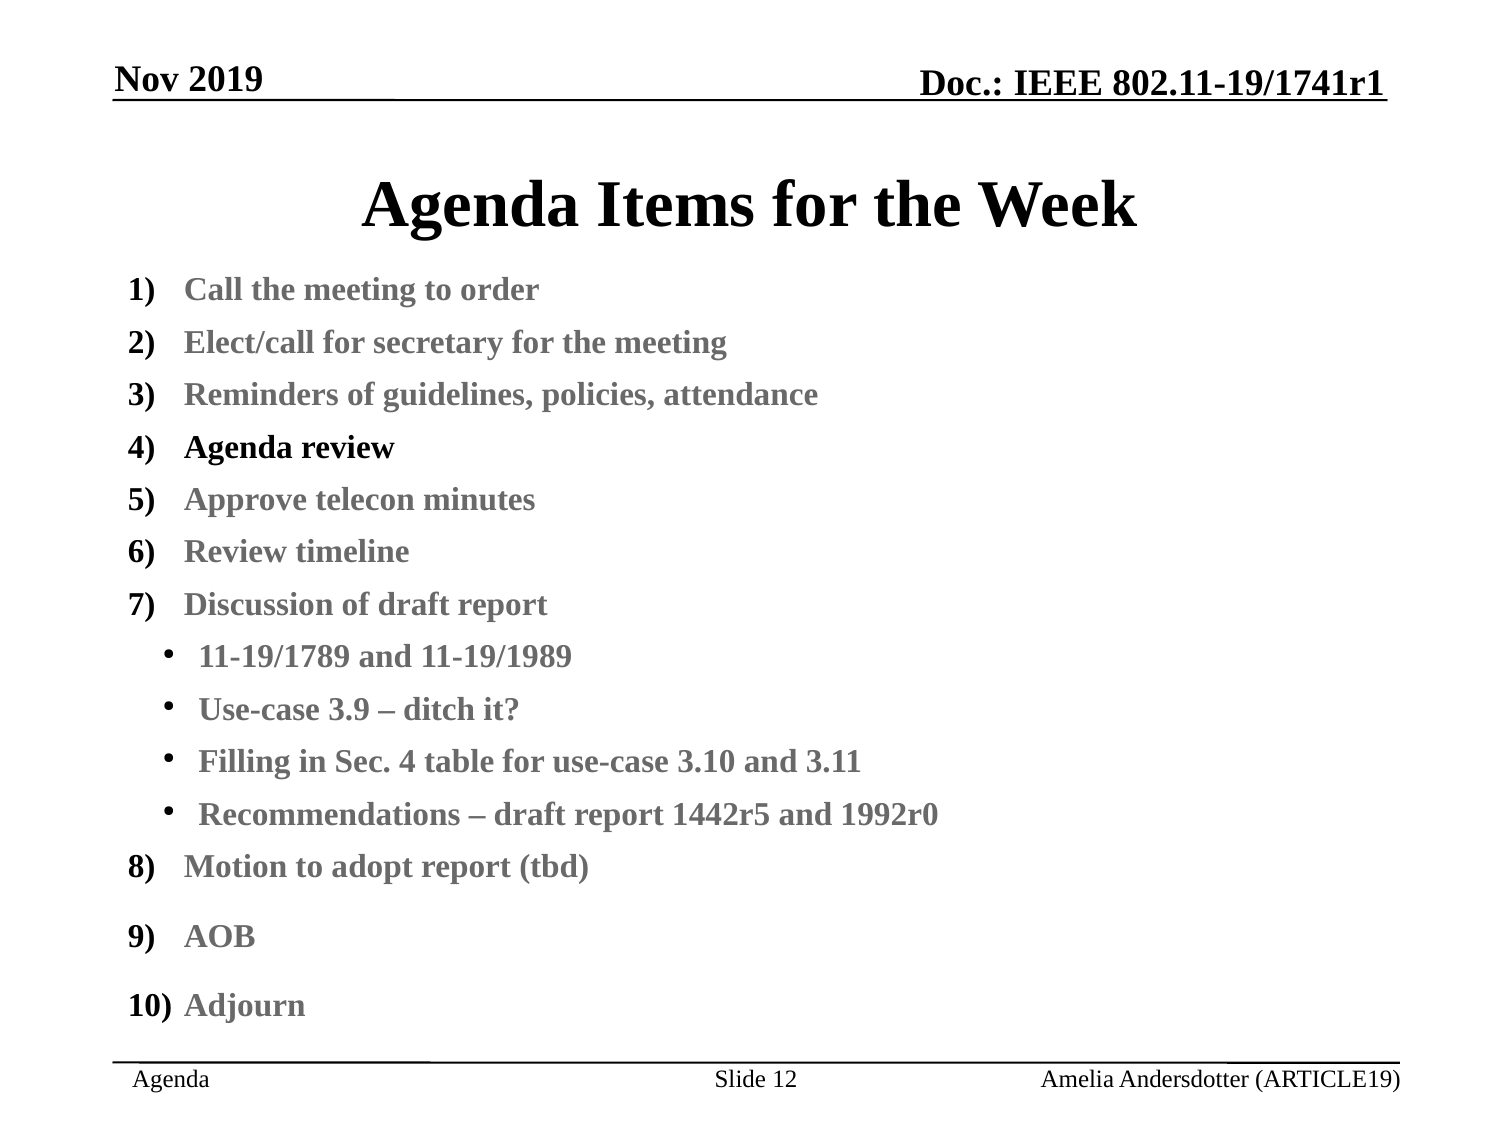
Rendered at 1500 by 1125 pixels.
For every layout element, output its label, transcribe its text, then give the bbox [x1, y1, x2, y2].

text_box Call the meeting to order Elect/call for secretary for the meeting Reminders of guidelines, policies, attendance Agenda review Approve telecon minutes Review timeline Discussion of draft report 11-19/1789 and 11-19/1989 Use-case 3.9 – ditch it? Filling in Sec. 4 table for use-case 3.10 and 3.11 Recommendations – draft report 1442r5 and 1992r0 Motion to adopt report (tbd) AOB Adjourn [112, 287, 1387, 1040]
text_box Nov 2019 [114, 54, 422, 99]
text_box Amelia Andersdotter (ARTICLE19) [878, 1062, 1401, 1092]
text_box Slide <number> [712, 1062, 799, 1122]
text_box Agenda Items for the Week [112, 112, 1387, 287]
